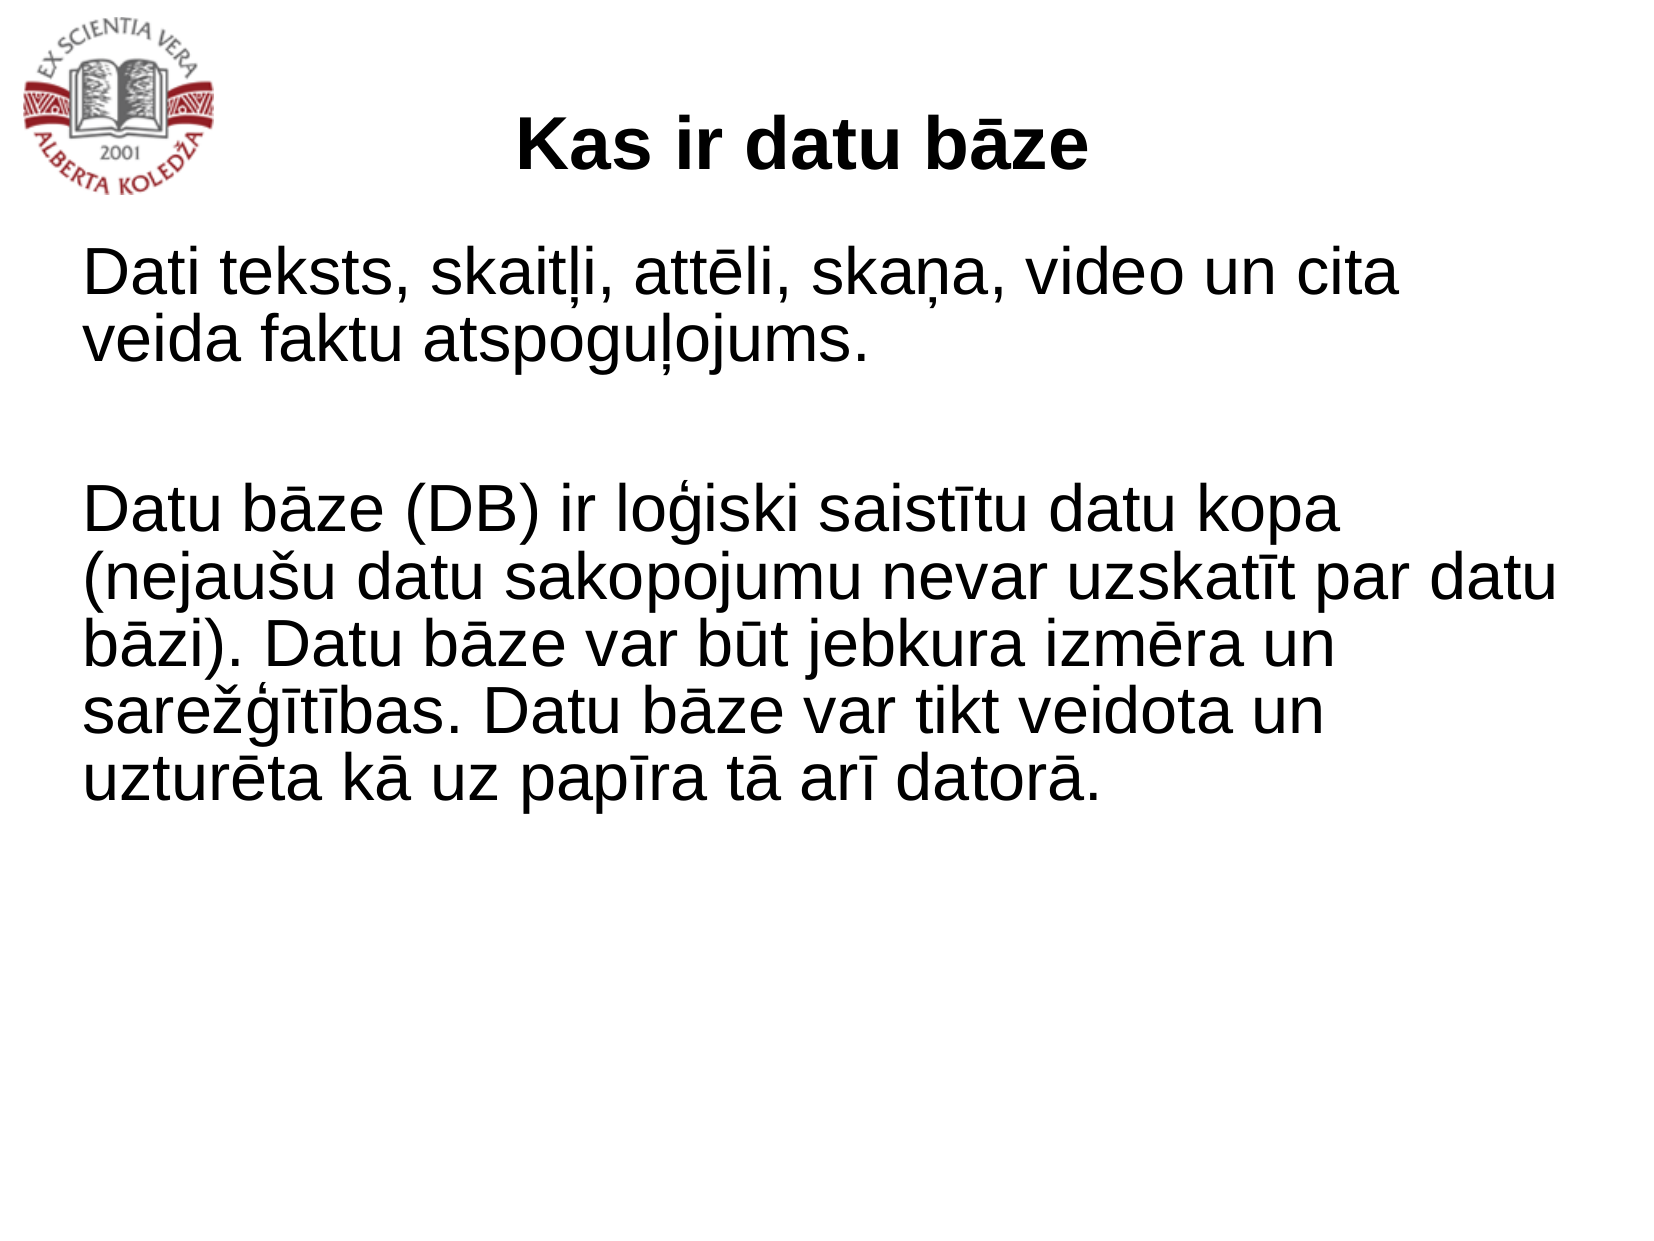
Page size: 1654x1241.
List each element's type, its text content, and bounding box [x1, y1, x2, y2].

title Kas ir datu bāze [94, 96, 1512, 195]
picture [23, 17, 214, 195]
list Dati teksts, skaitļi, attēli, skaņa, video un cita veida faktu atspoguļojums. Datu bāze (DB) ir loģiski saistītu datu kopa (nejaušu datu sakopojumu nevar uzskatīt par datu bāzi). Datu bāze var būt jebkura izmēra un sarežģītības. Datu bāze var tikt veidota un uzturēta kā uz papīra tā arī datorā. [82, 236, 1569, 1107]
